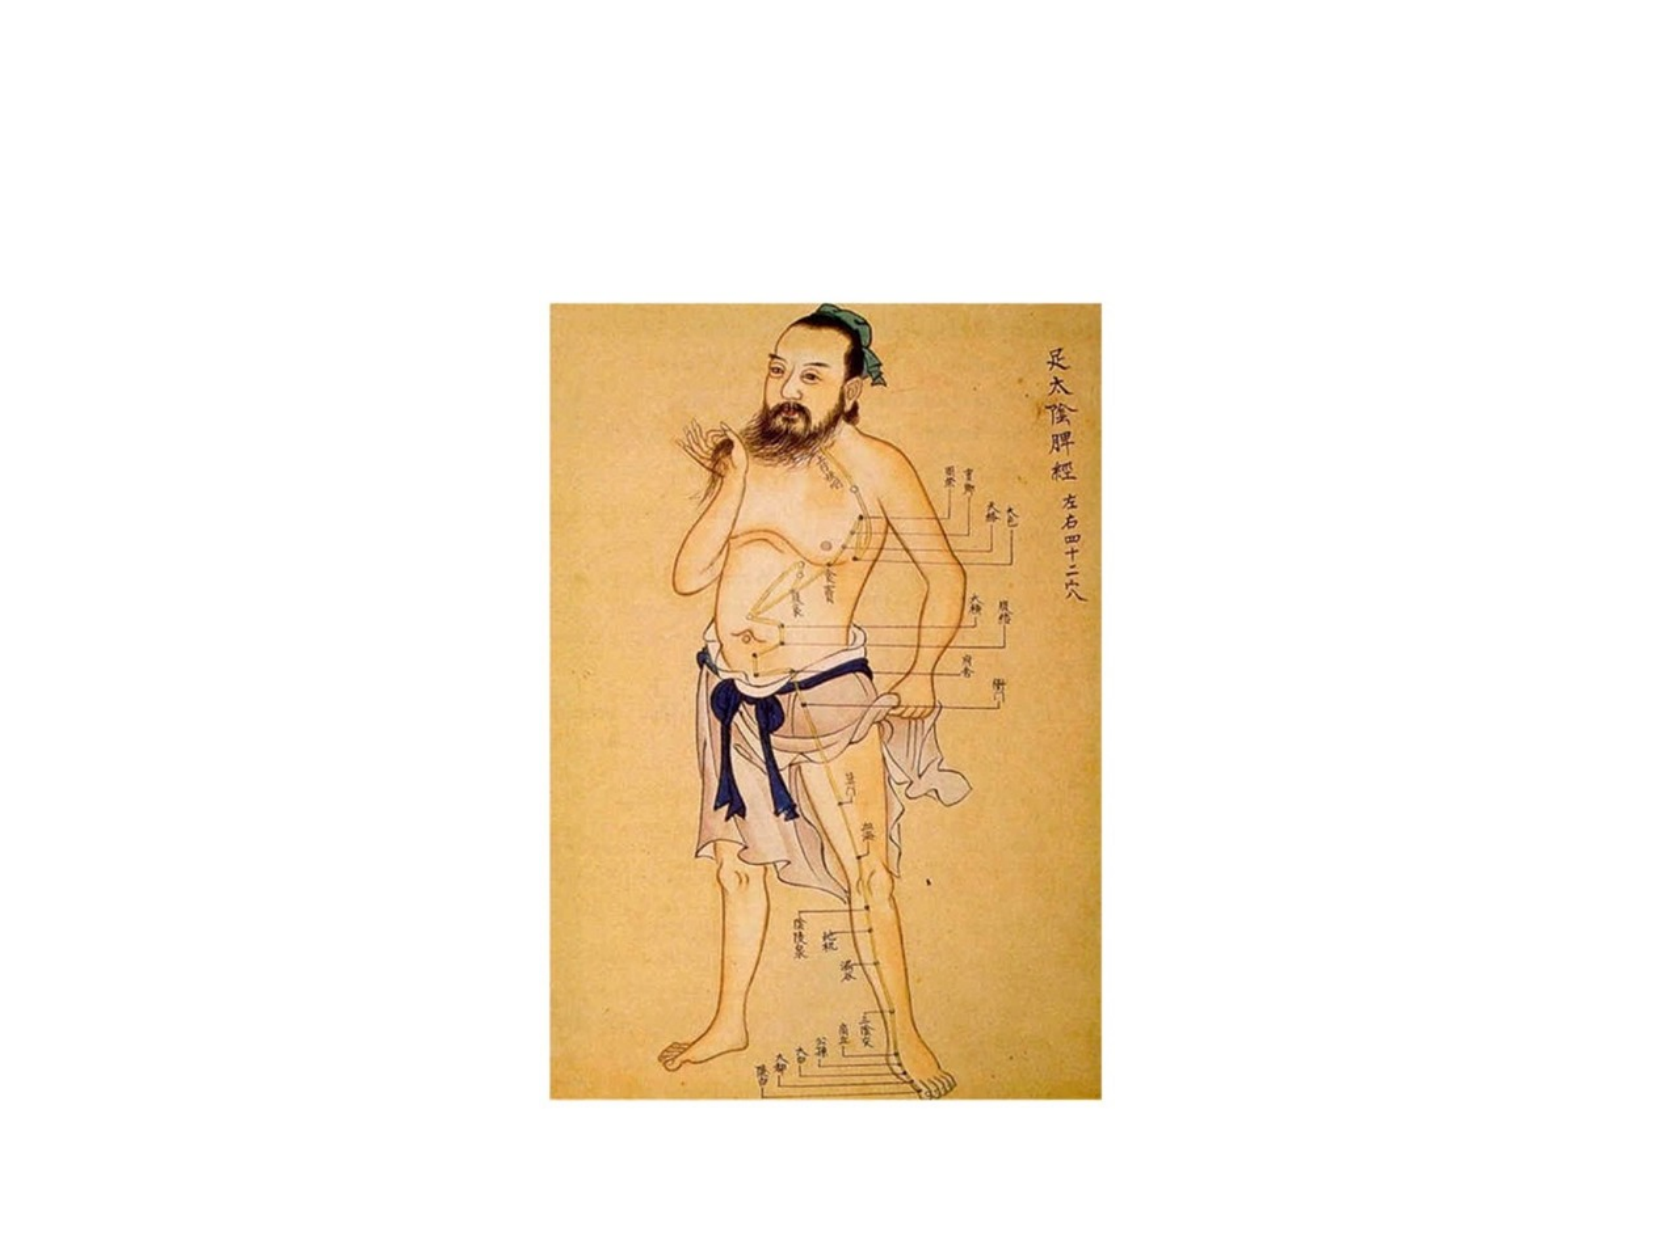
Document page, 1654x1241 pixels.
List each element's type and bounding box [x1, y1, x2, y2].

picture [539, 290, 1115, 1109]
